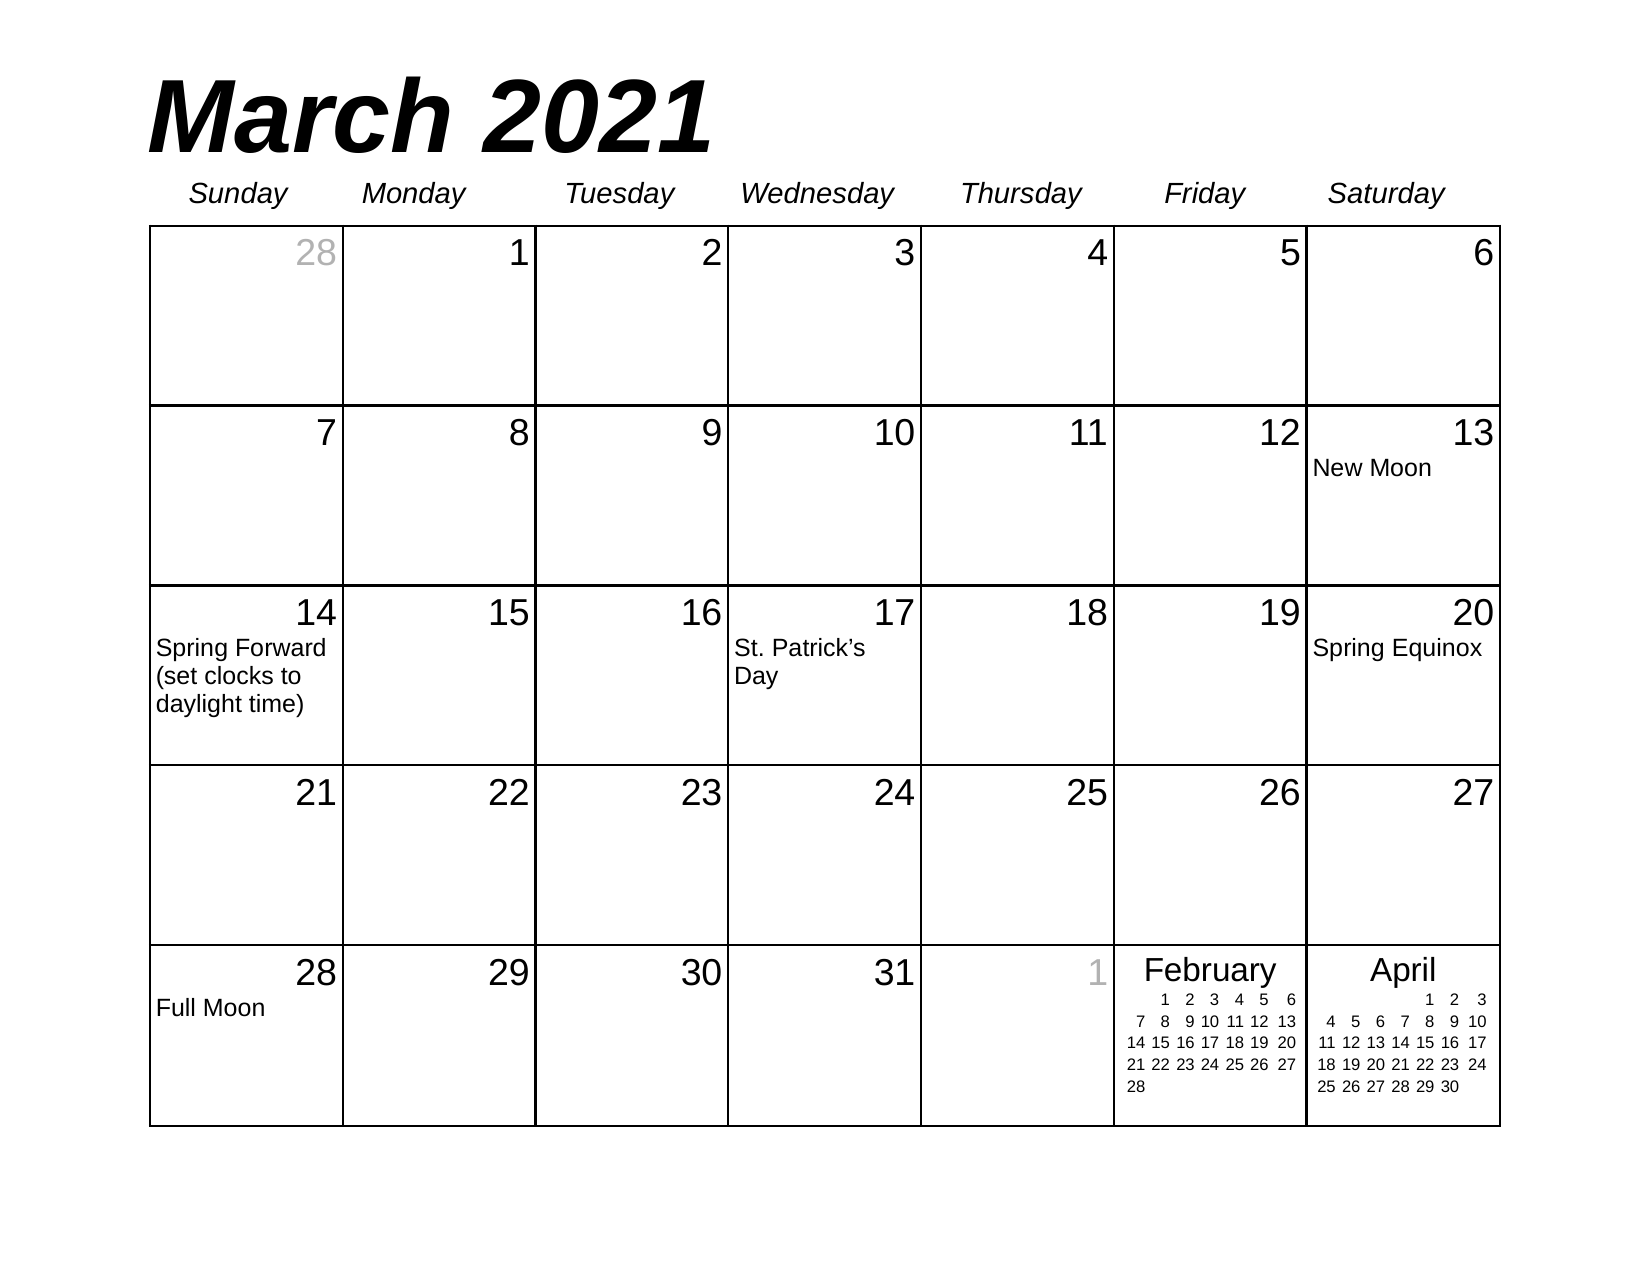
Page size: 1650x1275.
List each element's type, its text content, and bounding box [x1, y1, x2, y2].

table_cell 22 [1145, 1055, 1170, 1077]
table_cell 20 [1360, 1055, 1385, 1077]
table_cell 13 [1360, 1034, 1385, 1055]
table_cell 16 [537, 587, 727, 764]
table_cell 31 [729, 946, 920, 1125]
table_header 5 [1115, 227, 1305, 404]
table_cell 4 [1311, 1012, 1336, 1034]
table_cell 5 [1336, 1012, 1360, 1034]
table_cell 10 [1195, 1012, 1219, 1034]
table_cell [1360, 1099, 1385, 1121]
table_cell 12 [1115, 407, 1305, 584]
table_cell 25 [1311, 1077, 1336, 1099]
table_cell 28 [1121, 1077, 1145, 1099]
table_cell 24 [1195, 1055, 1219, 1077]
table_cell 19 [1244, 1034, 1269, 1055]
table_header 4 [922, 227, 1113, 404]
table_cell 23 [1170, 1055, 1195, 1077]
table_cell 21 [1121, 1055, 1145, 1077]
table_header 5 [1244, 990, 1269, 1012]
table_cell 23 [1435, 1055, 1459, 1077]
table_cell 26 [1244, 1055, 1269, 1077]
table_header [1385, 990, 1410, 1012]
table_cell 18 [1219, 1034, 1244, 1055]
table_cell 11 [1219, 1012, 1244, 1034]
table_cell [1244, 1099, 1269, 1121]
table_cell 10 [729, 407, 920, 584]
table_header [1121, 990, 1145, 1012]
table_cell [1145, 1077, 1170, 1099]
table_header 2 [537, 227, 727, 404]
table_cell 28 Full Moon [151, 946, 342, 1125]
table_cell 14 Spring Forward (set clocks to daylight time) [151, 587, 342, 764]
table_header 3 [1195, 990, 1219, 1012]
table_cell 7 [1385, 1012, 1410, 1034]
table_header 1 [1410, 990, 1435, 1012]
table_cell 24 [729, 766, 920, 944]
table_cell 22 [344, 766, 534, 944]
table_cell [1195, 1099, 1219, 1121]
table_cell February [1115, 946, 1305, 1125]
table_cell 15 [1410, 1034, 1435, 1055]
table_cell 11 [922, 407, 1113, 584]
table_cell 29 [344, 946, 534, 1125]
table_header 2 [1435, 990, 1459, 1012]
table_cell 9 [1170, 1012, 1195, 1034]
table_cell 17 [1459, 1034, 1487, 1055]
table_cell [1269, 1077, 1296, 1099]
table_cell 20 [1269, 1034, 1296, 1055]
text_box March 2021 [132, 51, 1536, 196]
table_cell 17 [1195, 1034, 1219, 1055]
table_cell 15 [344, 587, 534, 764]
table_cell [1459, 1099, 1487, 1121]
table_header [1360, 990, 1385, 1012]
table_header 2 [1170, 990, 1195, 1012]
table_header [1336, 990, 1360, 1012]
table_cell 1 [922, 946, 1113, 1125]
table_cell 21 [151, 766, 342, 944]
table_cell 29 [1410, 1077, 1435, 1099]
table_header 1 [1145, 990, 1170, 1012]
table_cell 12 [1336, 1034, 1360, 1055]
table_cell [1145, 1099, 1170, 1121]
table_cell [1336, 1099, 1360, 1121]
table_cell [1121, 1099, 1145, 1121]
table_header 3 [729, 227, 920, 404]
table_cell [1170, 1077, 1195, 1099]
table_cell 16 [1170, 1034, 1195, 1055]
table_cell [1195, 1077, 1219, 1099]
table_header 6 [1269, 990, 1296, 1012]
table_cell 13 New Moon [1308, 407, 1499, 584]
table_cell 7 [1121, 1012, 1145, 1034]
table_cell 18 [1311, 1055, 1336, 1077]
table_cell [1219, 1077, 1244, 1099]
table_cell 9 [1435, 1012, 1459, 1034]
table_cell 16 [1435, 1034, 1459, 1055]
table_cell 30 [1435, 1077, 1459, 1099]
table_cell 25 [1219, 1055, 1244, 1077]
table_cell 20 Spring Equinox [1308, 587, 1499, 764]
table_cell [1410, 1099, 1435, 1121]
table_cell 10 [1459, 1012, 1487, 1034]
table_header 1 [344, 227, 534, 404]
table_cell 27 [1308, 766, 1499, 944]
table_cell April [1308, 946, 1499, 1125]
table_cell 30 [537, 946, 727, 1125]
table_cell 25 [922, 766, 1113, 944]
table_cell 23 [537, 766, 727, 944]
table_cell [1269, 1099, 1296, 1121]
table_cell [1219, 1099, 1244, 1121]
table_cell 15 [1145, 1034, 1170, 1055]
text_box Sunday Monday Tuesday Wednesday Thursday Friday Saturday [173, 169, 1495, 222]
table_header 3 [1459, 990, 1487, 1012]
table_cell 17 St. Patrick’s Day [729, 587, 920, 764]
table_header [1311, 990, 1336, 1012]
table_cell 9 [537, 407, 727, 584]
table_cell 24 [1459, 1055, 1487, 1077]
table_cell 14 [1385, 1034, 1410, 1055]
table_cell 8 [1145, 1012, 1170, 1034]
table_header 28 [151, 227, 342, 404]
table_header 6 [1308, 227, 1499, 404]
table_cell [1385, 1099, 1410, 1121]
table_cell [1170, 1099, 1195, 1121]
table_cell 18 [922, 587, 1113, 764]
table_cell 19 [1336, 1055, 1360, 1077]
table_header 4 [1219, 990, 1244, 1012]
table_cell [1435, 1099, 1459, 1121]
table_cell 19 [1115, 587, 1305, 764]
table_cell 26 [1336, 1077, 1360, 1099]
table_cell 26 [1115, 766, 1305, 944]
table_cell 6 [1360, 1012, 1385, 1034]
table_cell 8 [1410, 1012, 1435, 1034]
table_cell 12 [1244, 1012, 1269, 1034]
table_cell 28 [1385, 1077, 1410, 1099]
table_cell 14 [1121, 1034, 1145, 1055]
table_cell 7 [151, 407, 342, 584]
table_cell 27 [1360, 1077, 1385, 1099]
table_cell 8 [344, 407, 534, 584]
table_cell [1459, 1077, 1487, 1099]
table_cell 13 [1269, 1012, 1296, 1034]
table_cell 27 [1269, 1055, 1296, 1077]
table_cell [1244, 1077, 1269, 1099]
table_cell [1311, 1099, 1336, 1121]
table_cell 21 [1385, 1055, 1410, 1077]
table_cell 22 [1410, 1055, 1435, 1077]
table_cell 11 [1311, 1034, 1336, 1055]
